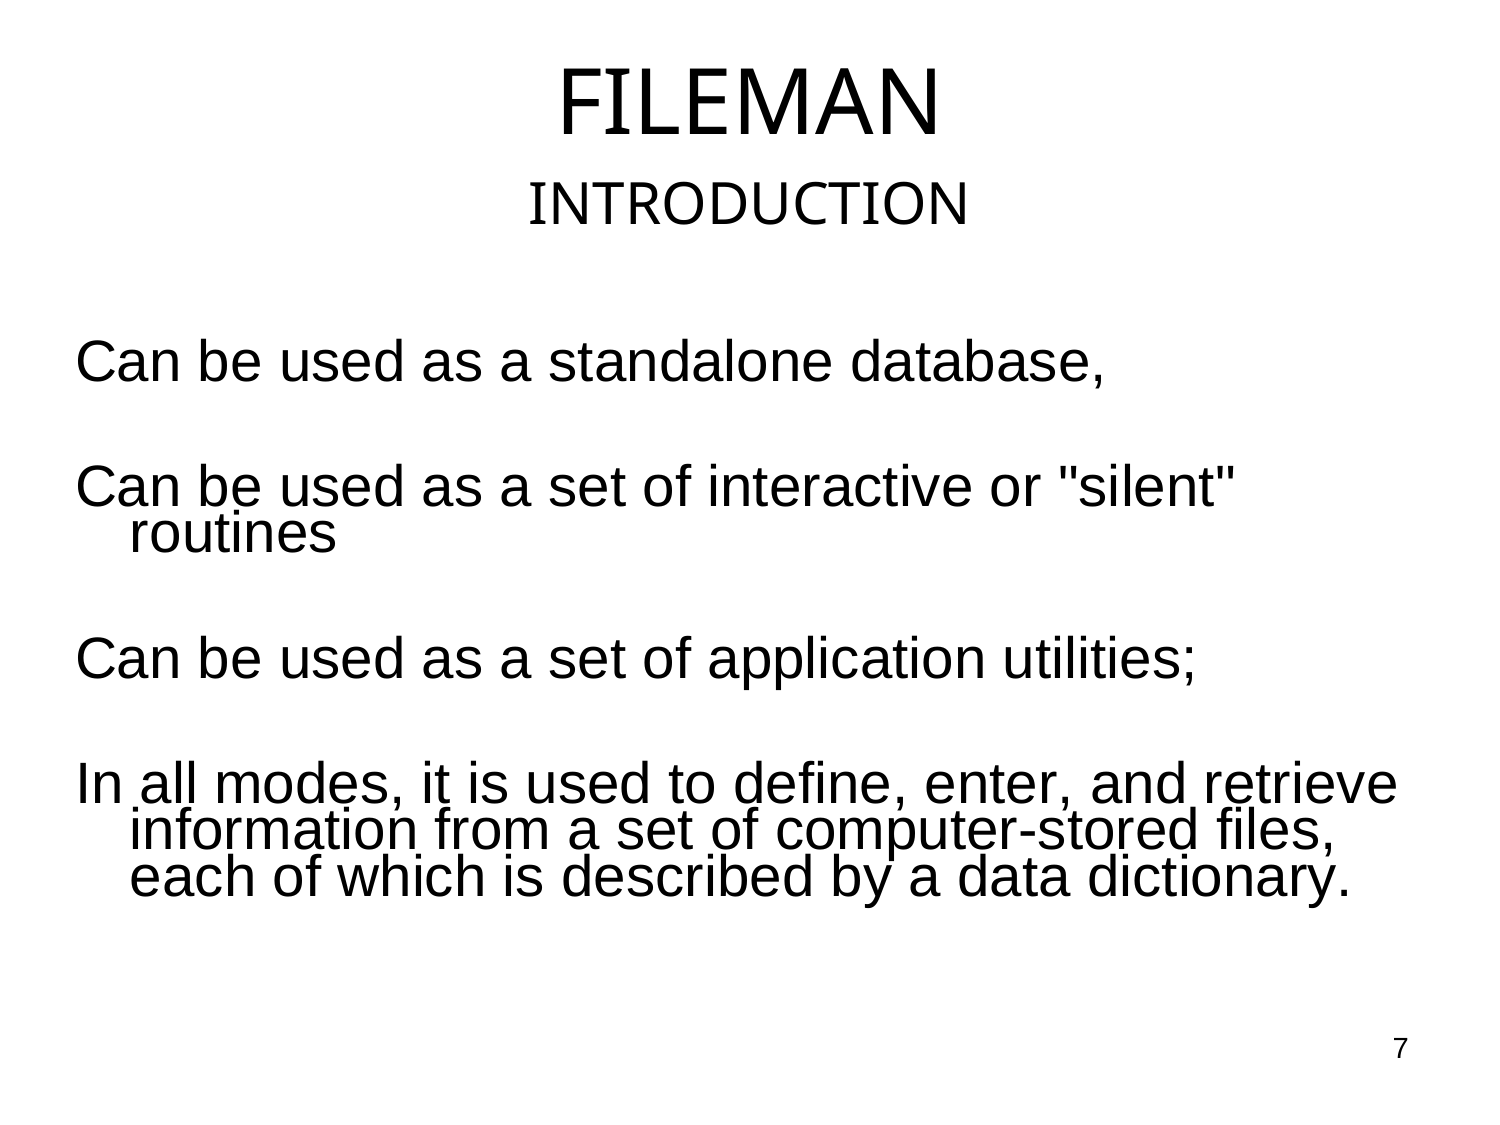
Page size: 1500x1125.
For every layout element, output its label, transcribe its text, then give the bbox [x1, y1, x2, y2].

list Can be used as a standalone database, Can be used as a set of interactive or "silent" routines Can be used as a set of application utilities; In all modes, it is used to define, enter, and retrieve information from a set of computer-stored files, each of which is described by a data dictionary. [75, 262, 1424, 991]
title FILEMAN INTRODUCTION [75, 33, 1426, 245]
